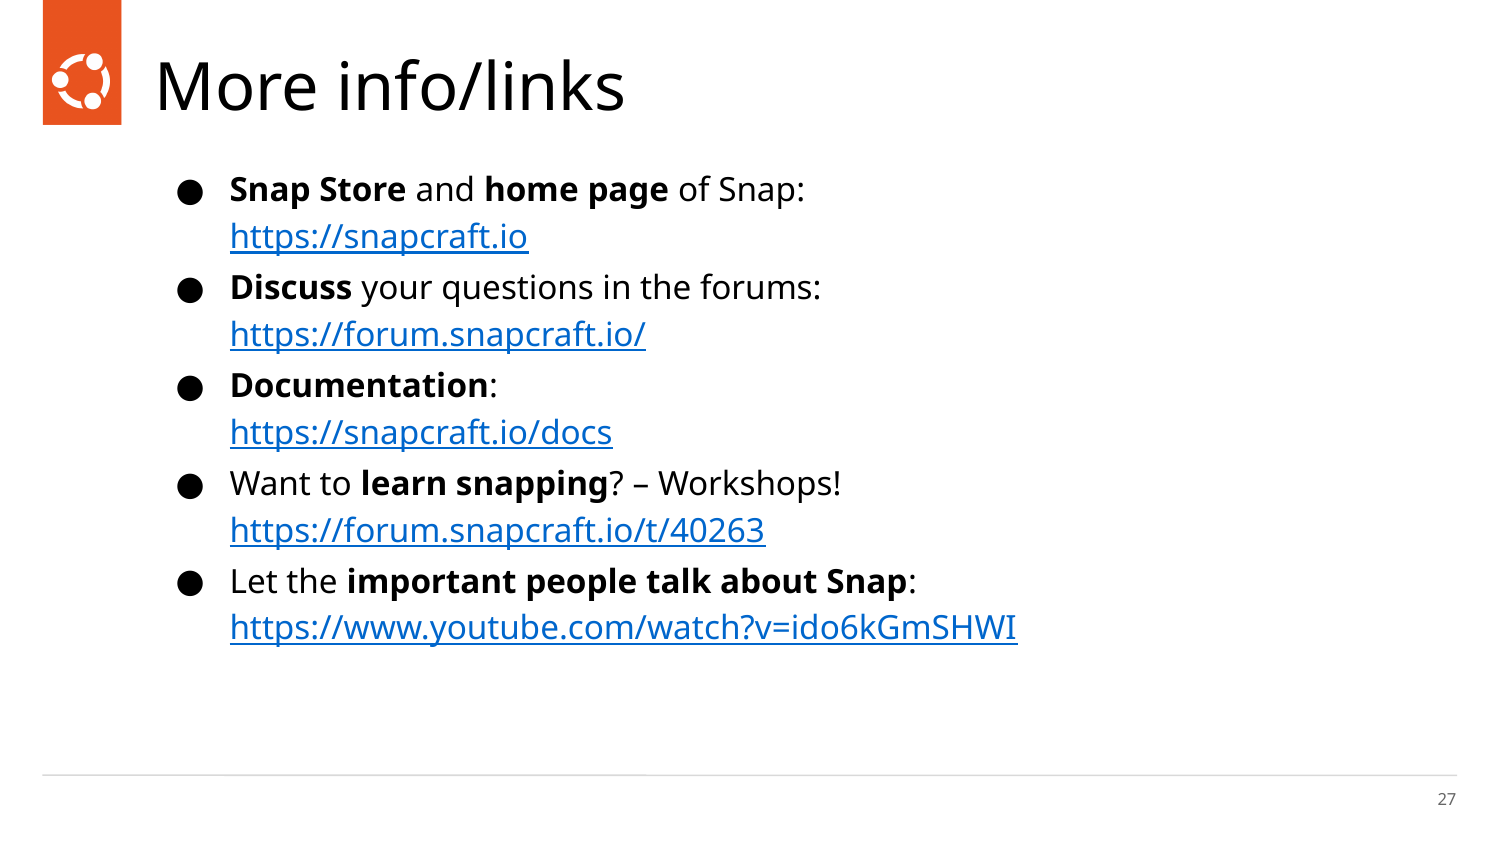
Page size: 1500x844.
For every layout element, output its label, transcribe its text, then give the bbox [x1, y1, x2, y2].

title More info/links [154, 43, 1077, 126]
slide_number <number> [1381, 773, 1472, 839]
list Snap Store and home page of Snap: https://snapcraft.io Discuss your questions in the forums: https://forum.snapcraft.io/ Documentation: https://snapcraft.io/docs Want to learn snapping? – Workshops! https://forum.snapcraft.io/t/40263 Let the important people talk about Snap: https://www.youtube.com/watch?v=ido6kGmSHWI [154, 162, 1343, 768]
